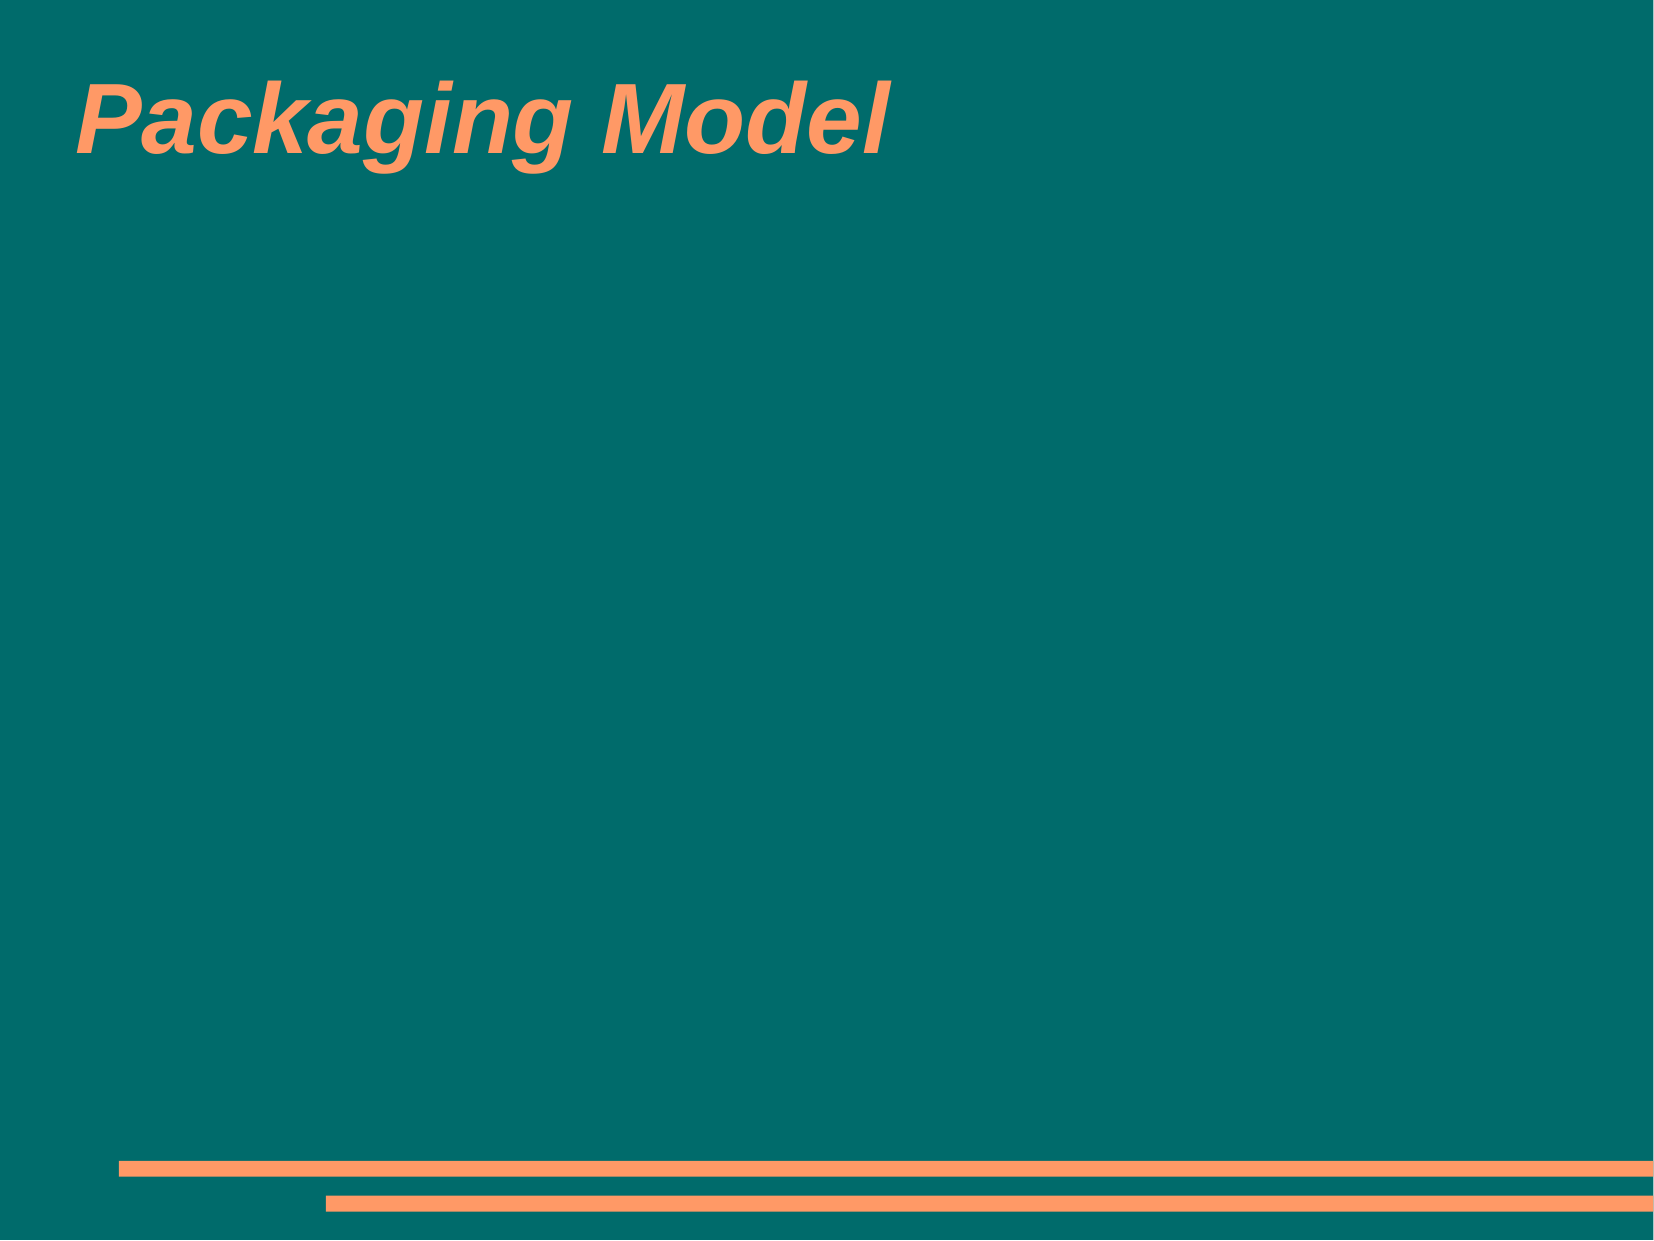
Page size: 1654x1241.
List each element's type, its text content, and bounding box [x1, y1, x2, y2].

title Packaging Model [75, 15, 1576, 223]
